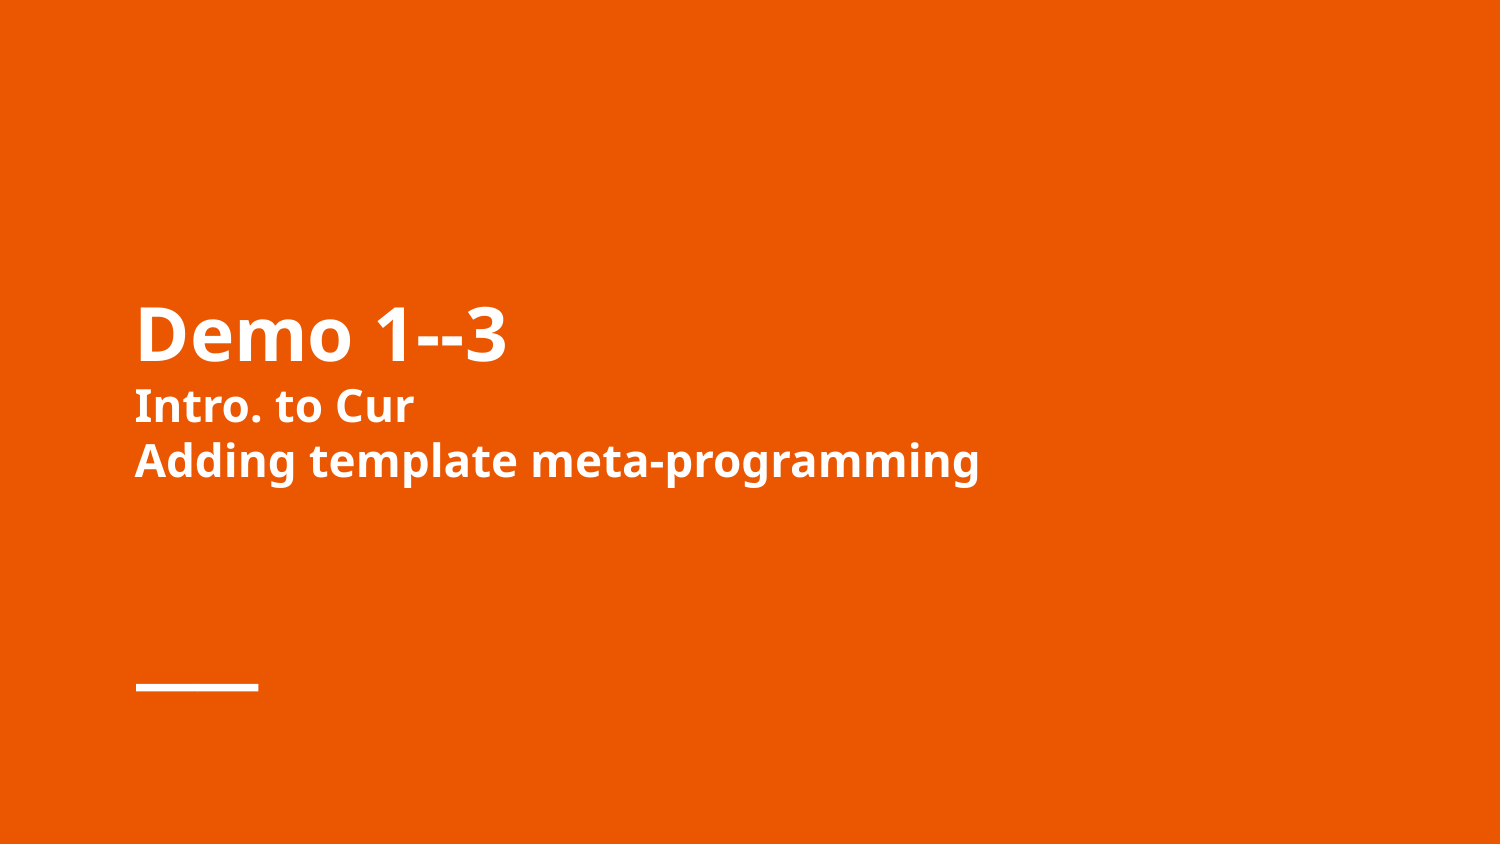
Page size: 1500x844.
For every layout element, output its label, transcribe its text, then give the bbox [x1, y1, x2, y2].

title Demo 1--3 Intro. to Cur Adding template meta-programming [119, 141, 1272, 632]
